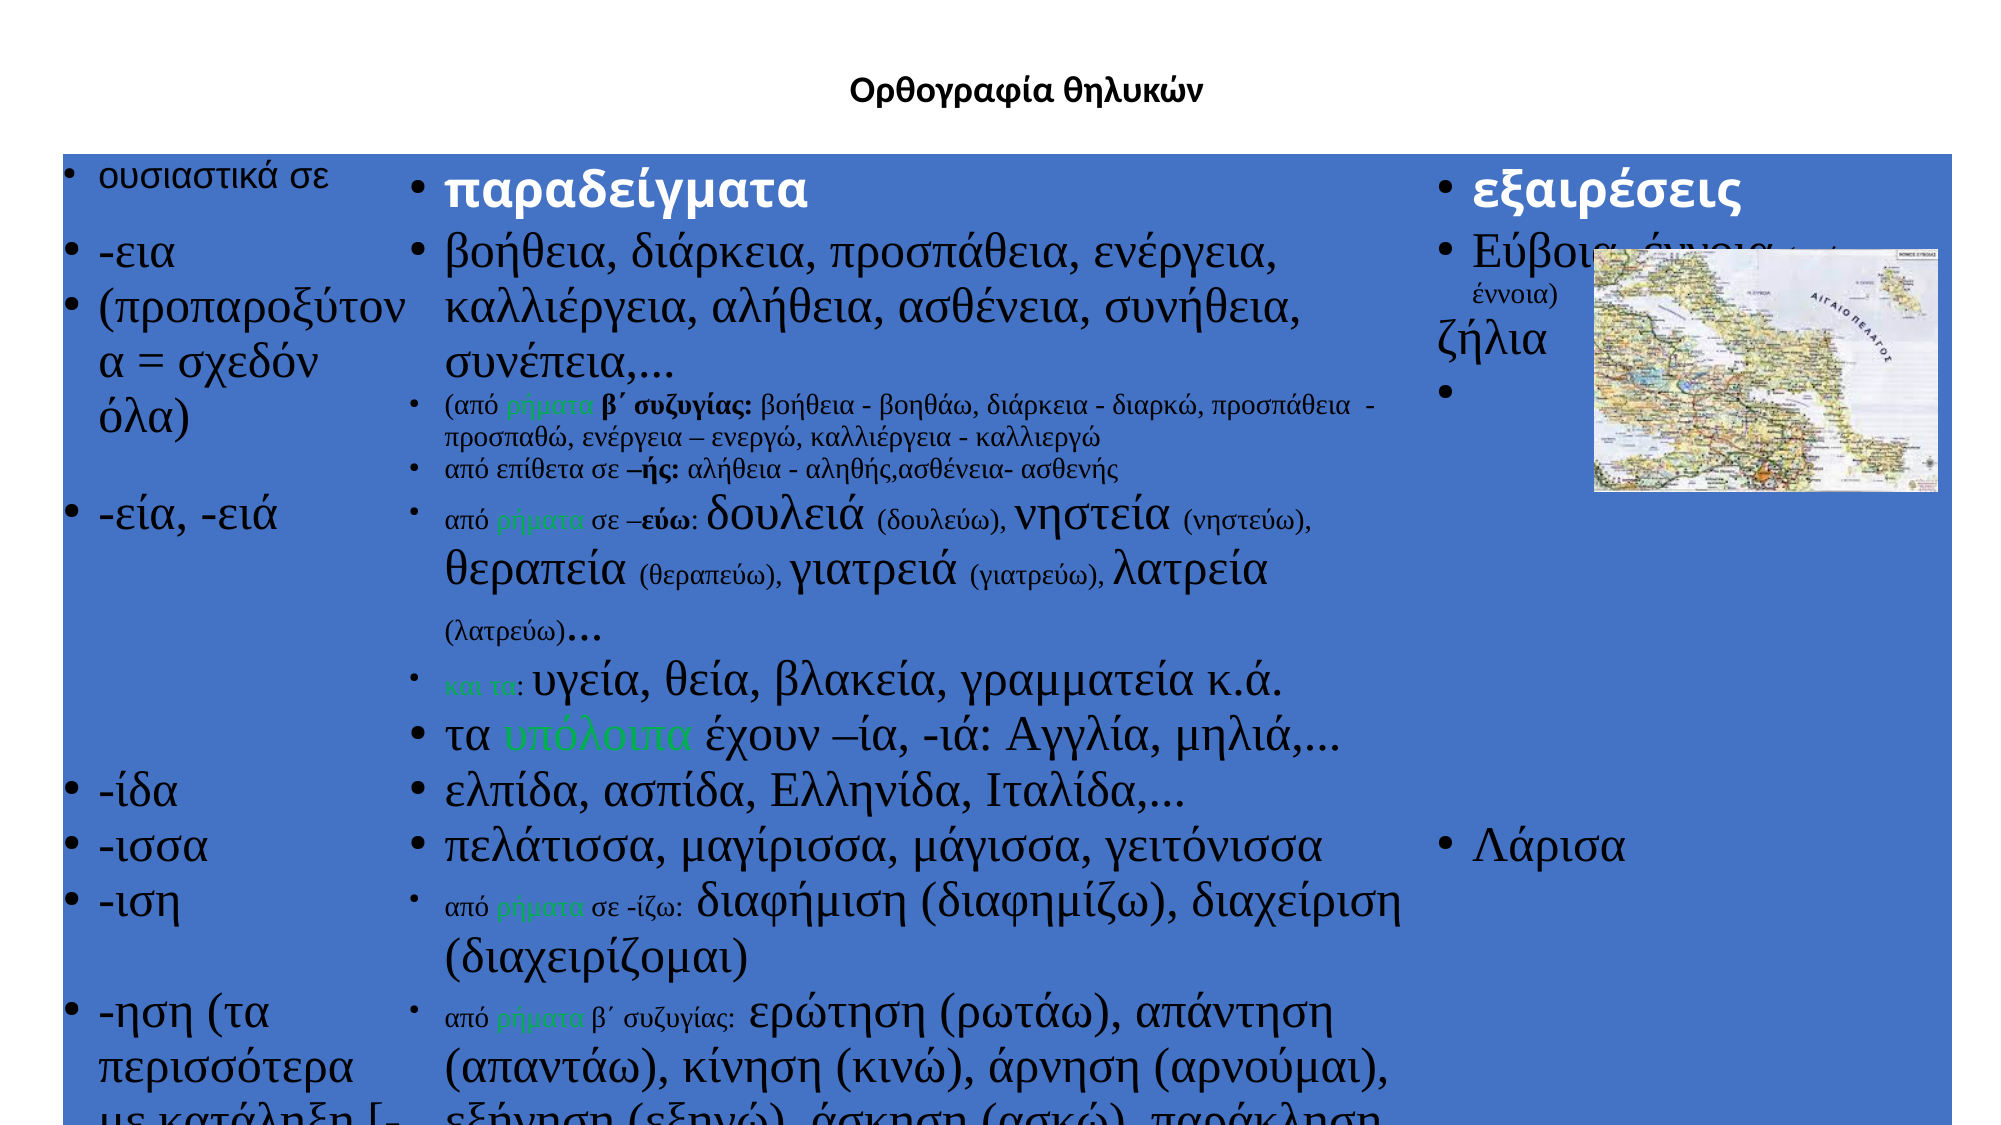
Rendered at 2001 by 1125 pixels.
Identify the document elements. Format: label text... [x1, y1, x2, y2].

table_cell Εύβοια, έννοια (ομόνοια, έννοια) ζήλια [1437, 222, 1952, 485]
table_cell -εια (προπαροξύτονα = σχεδόν όλα) [63, 222, 409, 485]
table_header ουσιαστικά σε [63, 154, 409, 222]
table_cell από ρήματα β΄ συζυγίας: ερώτηση (ρωτάω), απάντηση (απαντάω), κίνηση (κινώ), άρνηση (αρνούμαι), εξήγηση (εξηγώ), άσκηση (ασκώ), παράκληση (παρακαλώ), αναζήτηση (αναζητώ), ... [409, 983, 1437, 1125]
picture [1594, 249, 1938, 492]
table_cell ελπίδα, ασπίδα, Ελληνίδα, Ιταλίδα,... [409, 762, 1437, 817]
table_cell [1437, 983, 1952, 1125]
table_cell [1437, 872, 1952, 983]
table_cell [1437, 762, 1952, 817]
table_cell -εία, -ειά [63, 485, 409, 762]
text_box Oρθογραφία θηλυκών [835, 57, 1222, 119]
table_cell -ηση (τα περισσότερα με κατάληξη [-isi] [63, 983, 409, 1125]
table_header εξαιρέσεις [1437, 154, 1952, 222]
table_cell από ρήματα σε -ίζω: διαφήμιση (διαφημίζω), διαχείριση (διαχειρίζομαι) [409, 872, 1437, 983]
table_cell Λάρισα [1541, 840, 1553, 860]
table_header παραδείγματα [409, 154, 1437, 222]
table_cell [1437, 485, 1952, 762]
table_cell -ισσα [63, 817, 409, 872]
table_cell -ιση [63, 872, 409, 983]
table_cell βοήθεια, διάρκεια, προσπάθεια, ενέργεια, καλλιέργεια, αλήθεια, ασθένεια, συνήθεια, συνέπεια,... (από ρήματα β΄ συζυγίας: βοήθεια - βοηθάω, διάρκεια - διαρκώ, προσπάθεια - προσπαθώ, ενέργεια – ενεργώ, καλλιέργεια - καλλιεργώ από επίθετα σε –ής: αλήθεια - αληθής,ασθένεια- ασθενής [409, 222, 1437, 485]
table_cell πελάτισσα, μαγίρισσα, μάγισσα, γειτόνισσα [409, 817, 1437, 872]
table_cell Λάρισα [1437, 817, 1952, 872]
table_cell από ρήματα σε –εύω: δουλειά (δουλεύω), νηστεία (νηστεύω), θεραπεία (θεραπεύω), γιατρειά (γιατρεύω), λατρεία (λατρεύω)... και τα: υγεία, θεία, βλακεία, γραμματεία κ.ά. τα υπόλοιπα έχουν –ία, -ιά: Αγγλία, μηλιά,... [409, 485, 1437, 762]
table_cell -ίδα [63, 762, 409, 817]
